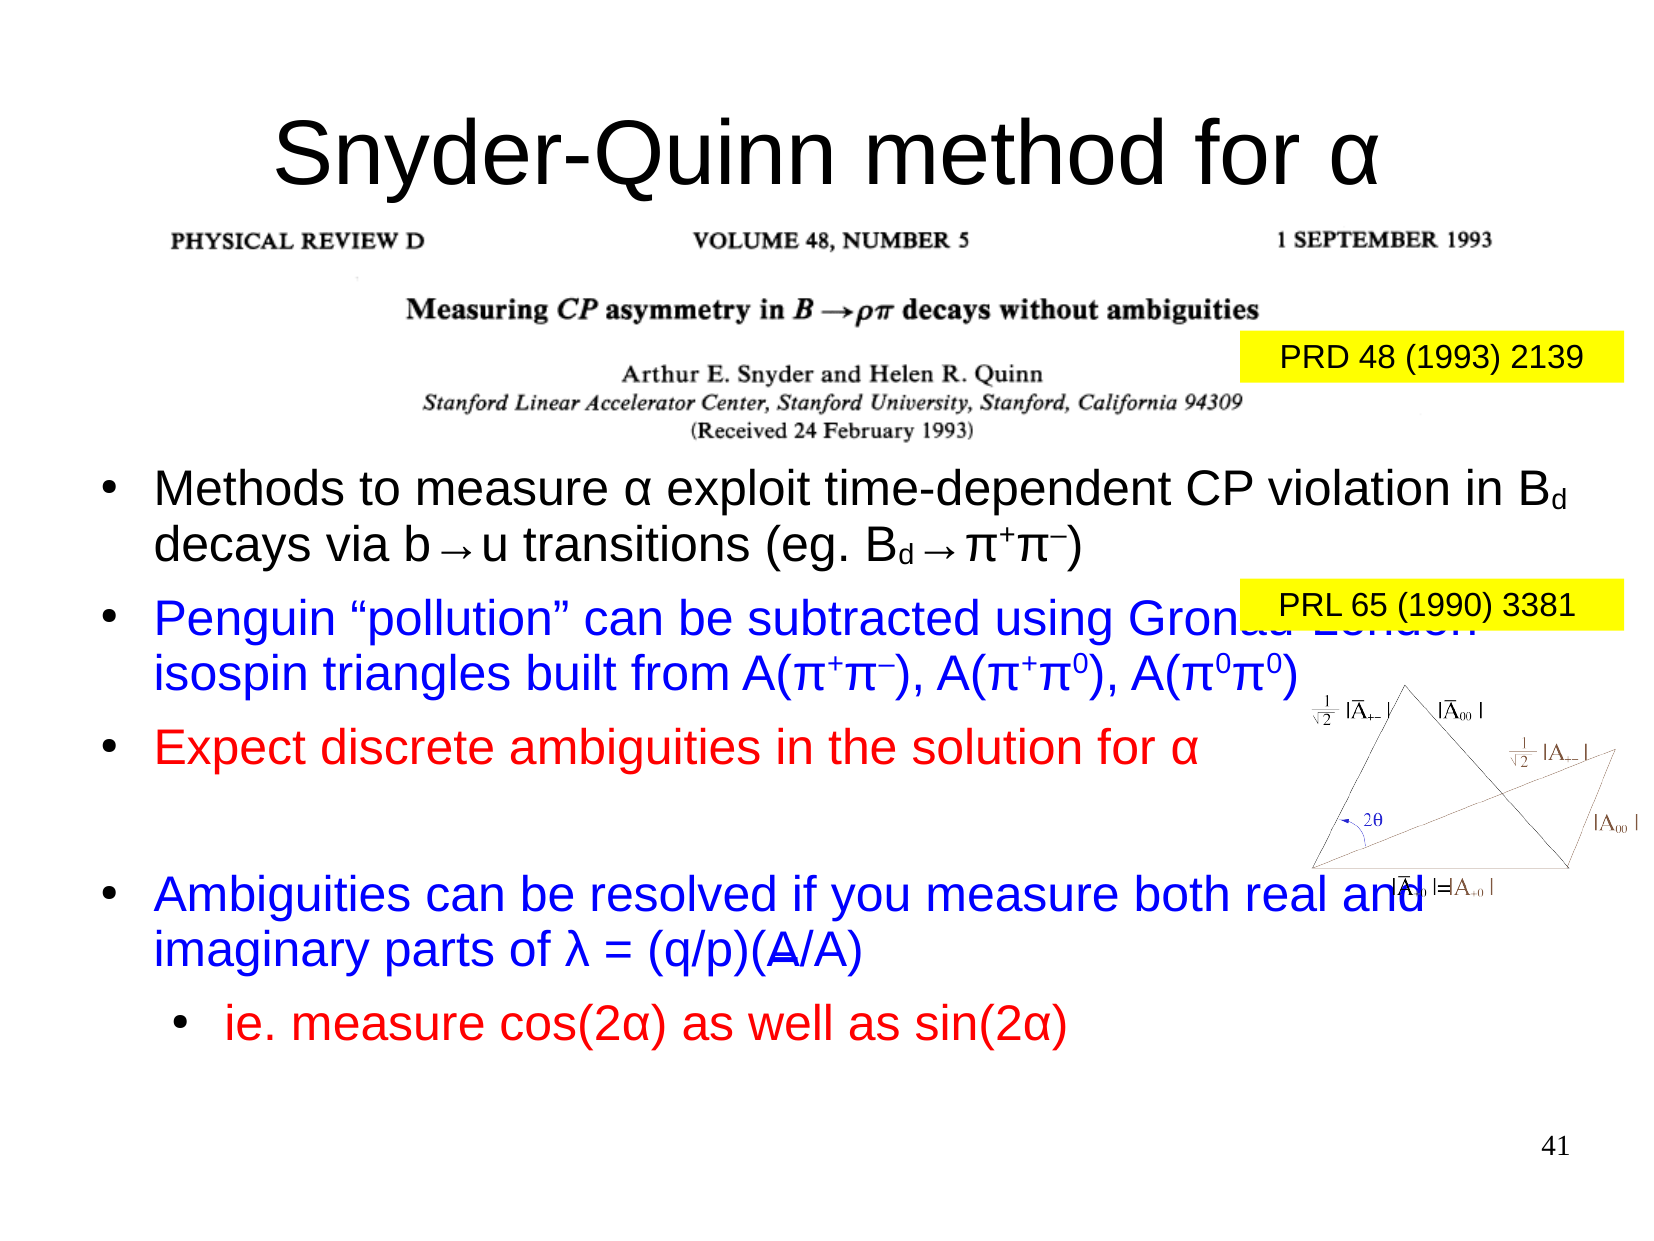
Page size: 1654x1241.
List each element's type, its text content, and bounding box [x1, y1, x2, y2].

text_box PRL 65 (1990) 3381 [1240, 578, 1625, 631]
title Snyder-Quinn method for α [82, 56, 1571, 250]
text_box PRD 48 (1993) 2139 [1240, 330, 1625, 383]
text_box – [755, 921, 815, 992]
picture [1311, 684, 1641, 898]
picture [147, 211, 1532, 449]
list Methods to measure α exploit time-dependent CP violation in Bd decays via b→u transitions (eg. Bd→π+π–) Penguin “pollution” can be subtracted using Gronau-London isospin triangles built from A(π+π–), A(π+π0), A(π0π0) Expect discrete ambiguities in the solution for α Ambiguities can be resolved if you measure both real and imaginary parts of λ = (q/p)(A/A) ie. measure cos(2α) as well as sin(2α) [82, 460, 1571, 1088]
